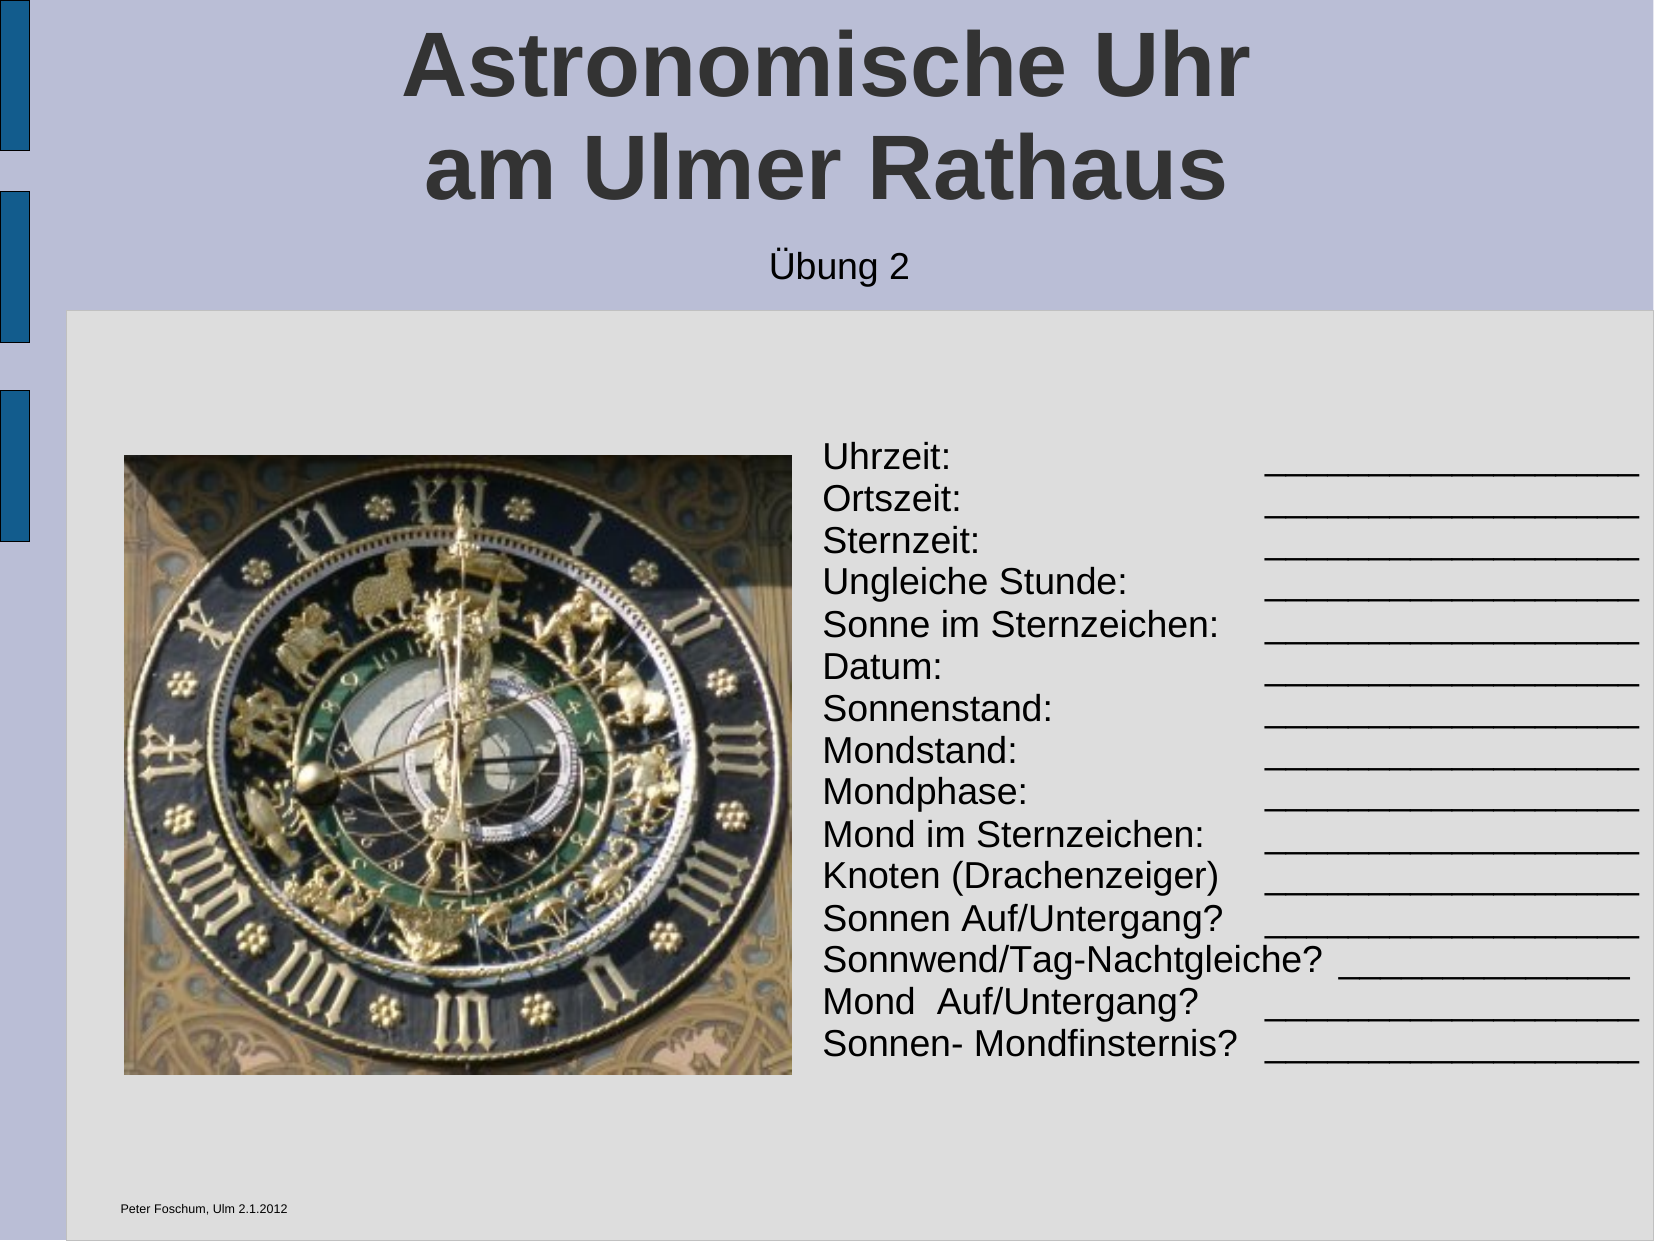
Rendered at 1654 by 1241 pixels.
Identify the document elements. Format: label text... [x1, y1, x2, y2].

text_box Übung 2 [754, 238, 925, 300]
title Astronomische Uhr am Ulmer Rathaus [347, 13, 1306, 219]
picture [124, 455, 792, 1075]
text_box Peter Foschum, Ulm 2.1.2012 [105, 1194, 303, 1226]
text_box Uhrzeit: __________________ Ortszeit: __________________ Sternzeit: __________________ Ungleiche Stunde: __________________ Sonne im Sternzeichen: __________________ Datum: __________________ Sonnenstand: __________________ Mondstand: __________________ Mondphase: __________________ Mond im Sternzeichen: __________________ Knoten (Drachenzeiger) __________________ Sonnen Auf/Untergang? __________________ Sonnwend/Tag-Nachtgleiche? ______________ Mond Auf/Untergang? __________________ Sonnen- Mondfinsternis? __________________ [807, 427, 1654, 1140]
